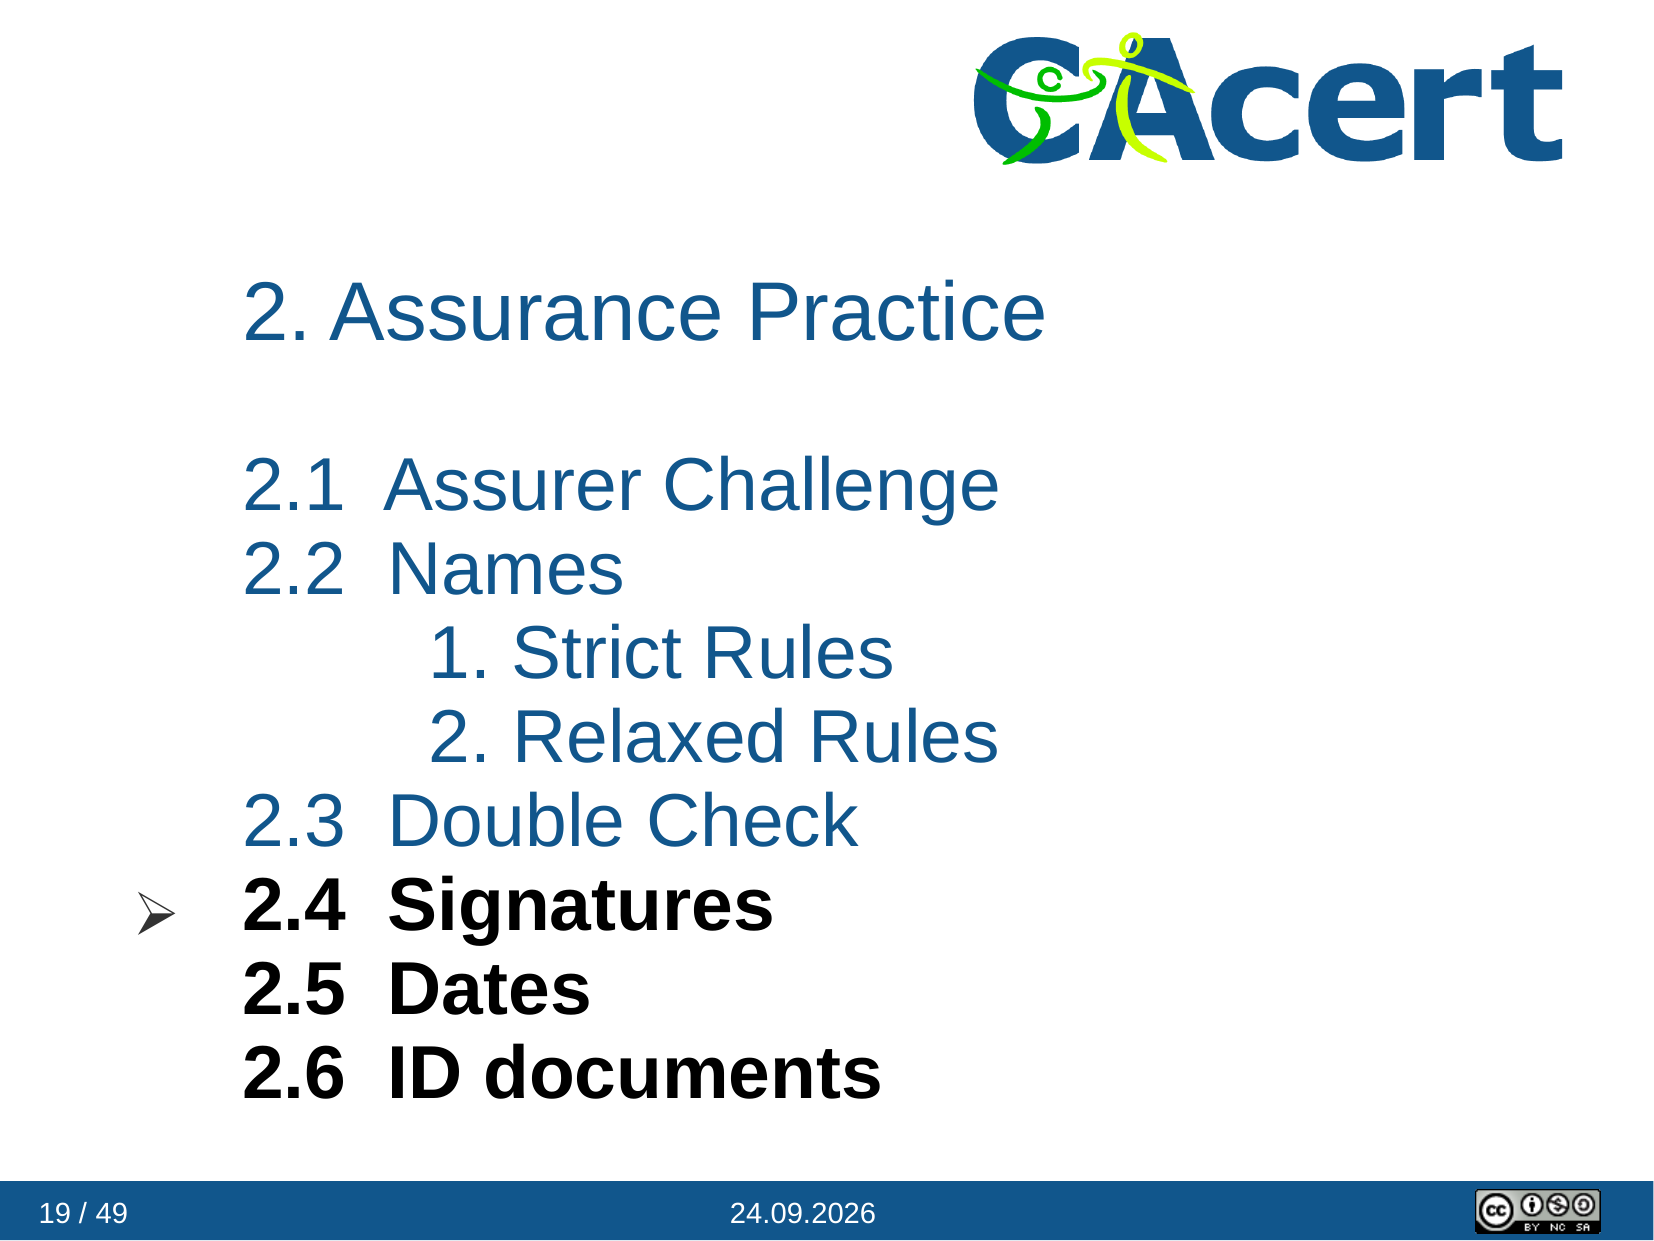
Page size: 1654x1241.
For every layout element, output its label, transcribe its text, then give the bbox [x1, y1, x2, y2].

picture [972, 30, 1564, 166]
text_box [118, 265, 237, 971]
subtitle 2. Assurance Practice 2.1 Assurer Challenge 2.2 Names 1. Strict Rules 2. Relaxed Rules 2.3 Double Check 2.4 Signatures 2.5 Dates 2.6 ID documents [242, 265, 1565, 1115]
picture [1475, 1189, 1601, 1234]
